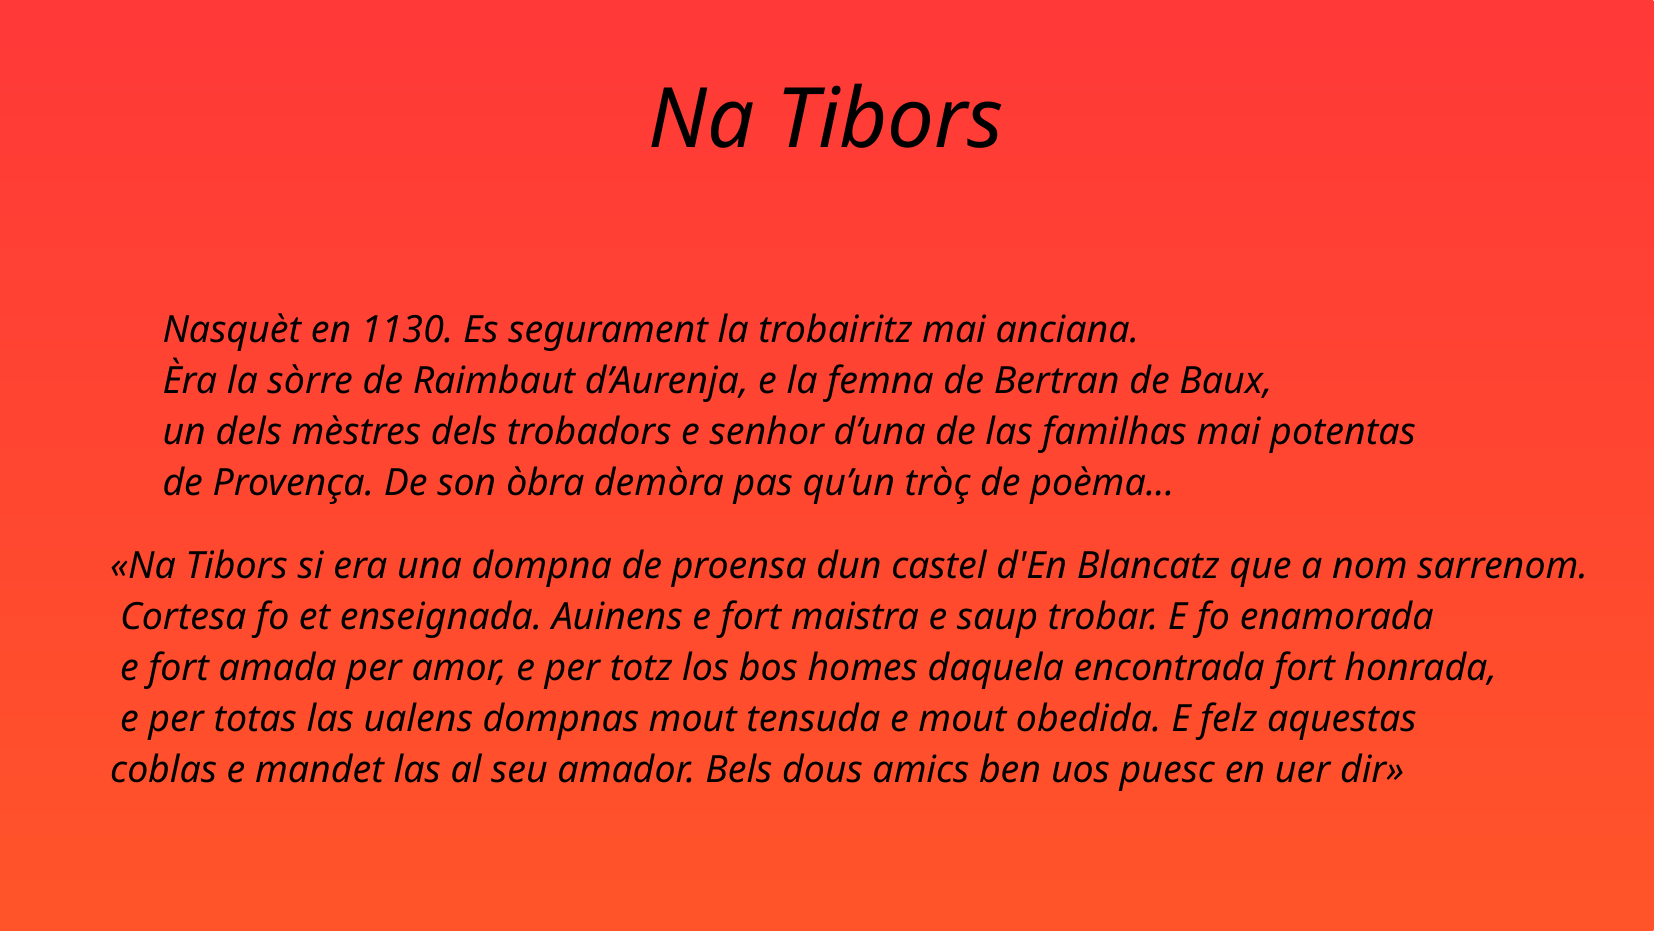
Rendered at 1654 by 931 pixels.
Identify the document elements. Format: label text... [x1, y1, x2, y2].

text_box Nasquèt en 1130. Es segurament la trobairitz mai anciana. Èra la sòrre de Raimbaut d’Aurenja, e la femna de Bertran de Baux, un dels mèstres dels trobadors e senhor d’una de las familhas mai potentas de Provença. De son òbra demòra pas qu’un tròç de poèma... [147, 295, 1473, 528]
text_box «Na Tibors si era una dompna de proensa dun castel d'En Blancatz que a nom sarrenom. Cortesa fo et enseignada. Auinens e fort maistra e saup trobar. E fo enamorada e fort amada per amor, e per totz los bos homes daquela encontrada fort honrada, e per totas las ualens dompnas mout tensuda e mout obedida. E felz aquestas coblas e mandet las al seu amador. Bels dous amics ben uos puesc en uer dir» [95, 531, 1654, 764]
title Na Tibors [82, 37, 1571, 193]
